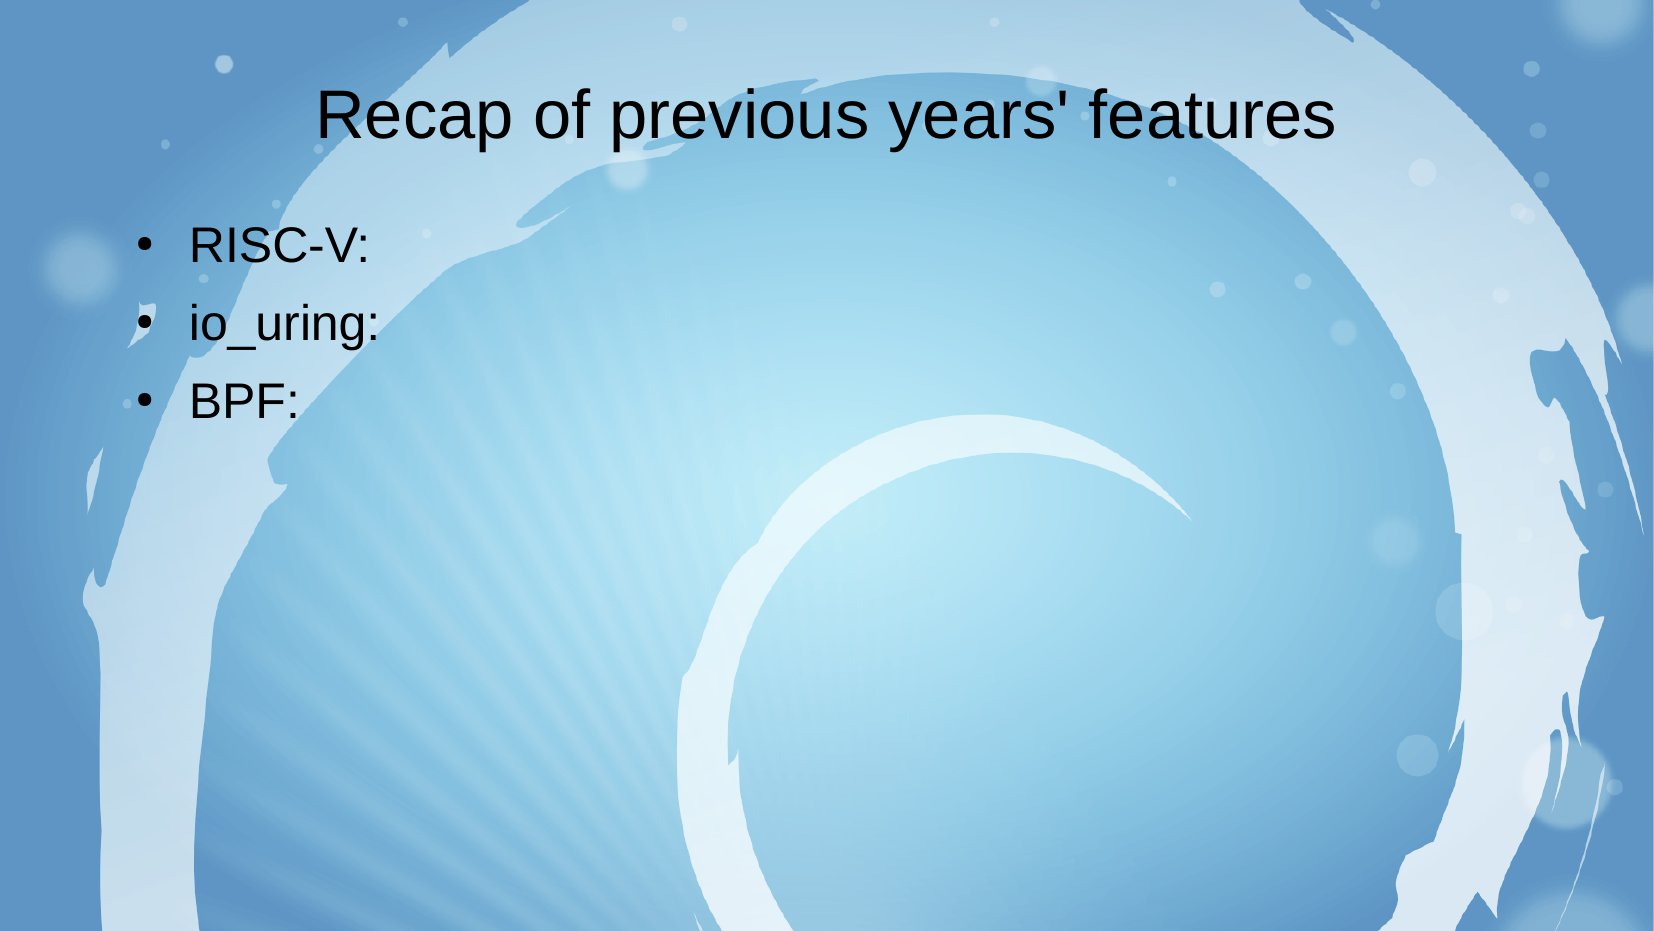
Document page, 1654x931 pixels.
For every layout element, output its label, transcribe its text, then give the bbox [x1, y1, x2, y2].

picture [0, 0, 1654, 931]
title Recap of previous years' features [118, 37, 1536, 193]
list RISC-V: io_uring: BPF: [118, 217, 1536, 832]
